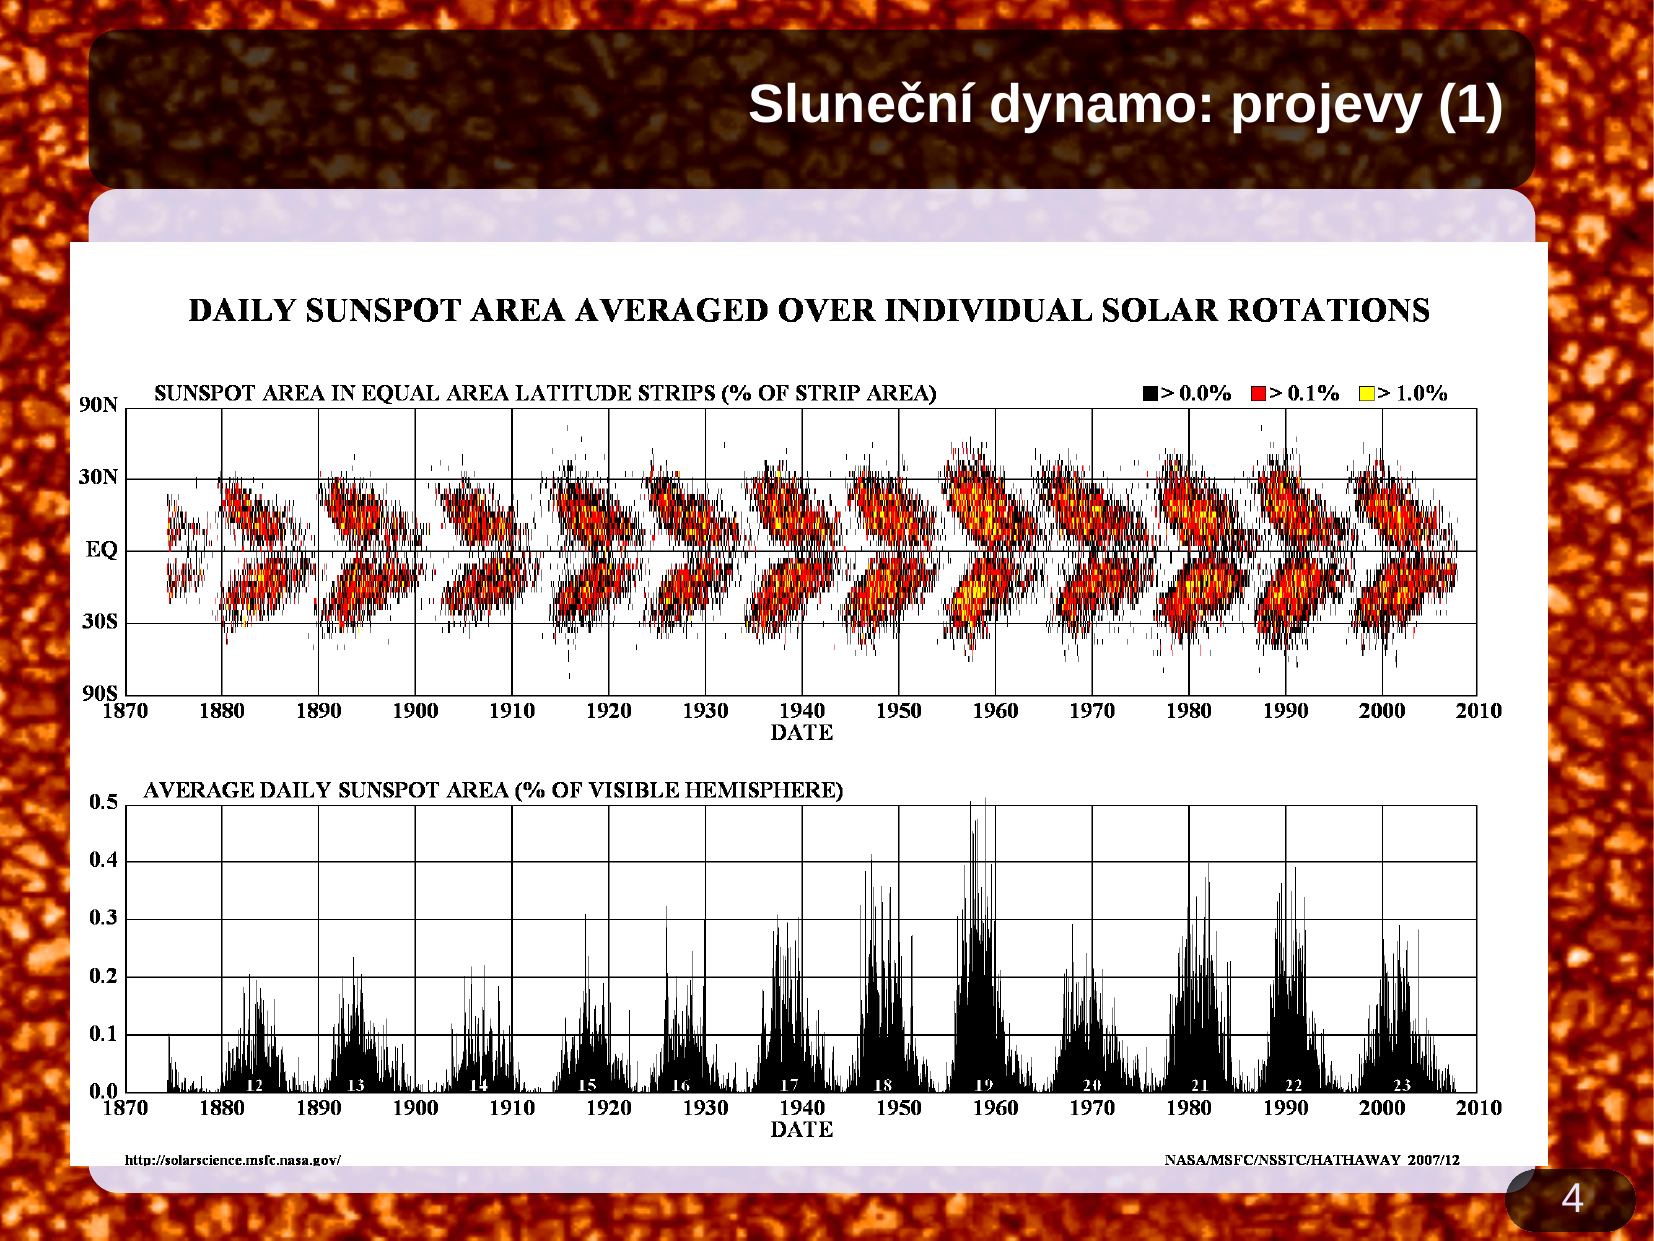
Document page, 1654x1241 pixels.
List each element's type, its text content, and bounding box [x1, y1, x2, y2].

picture [0, 0, 1654, 1241]
title Sluneční dynamo: projevy (1) [118, 59, 1506, 148]
